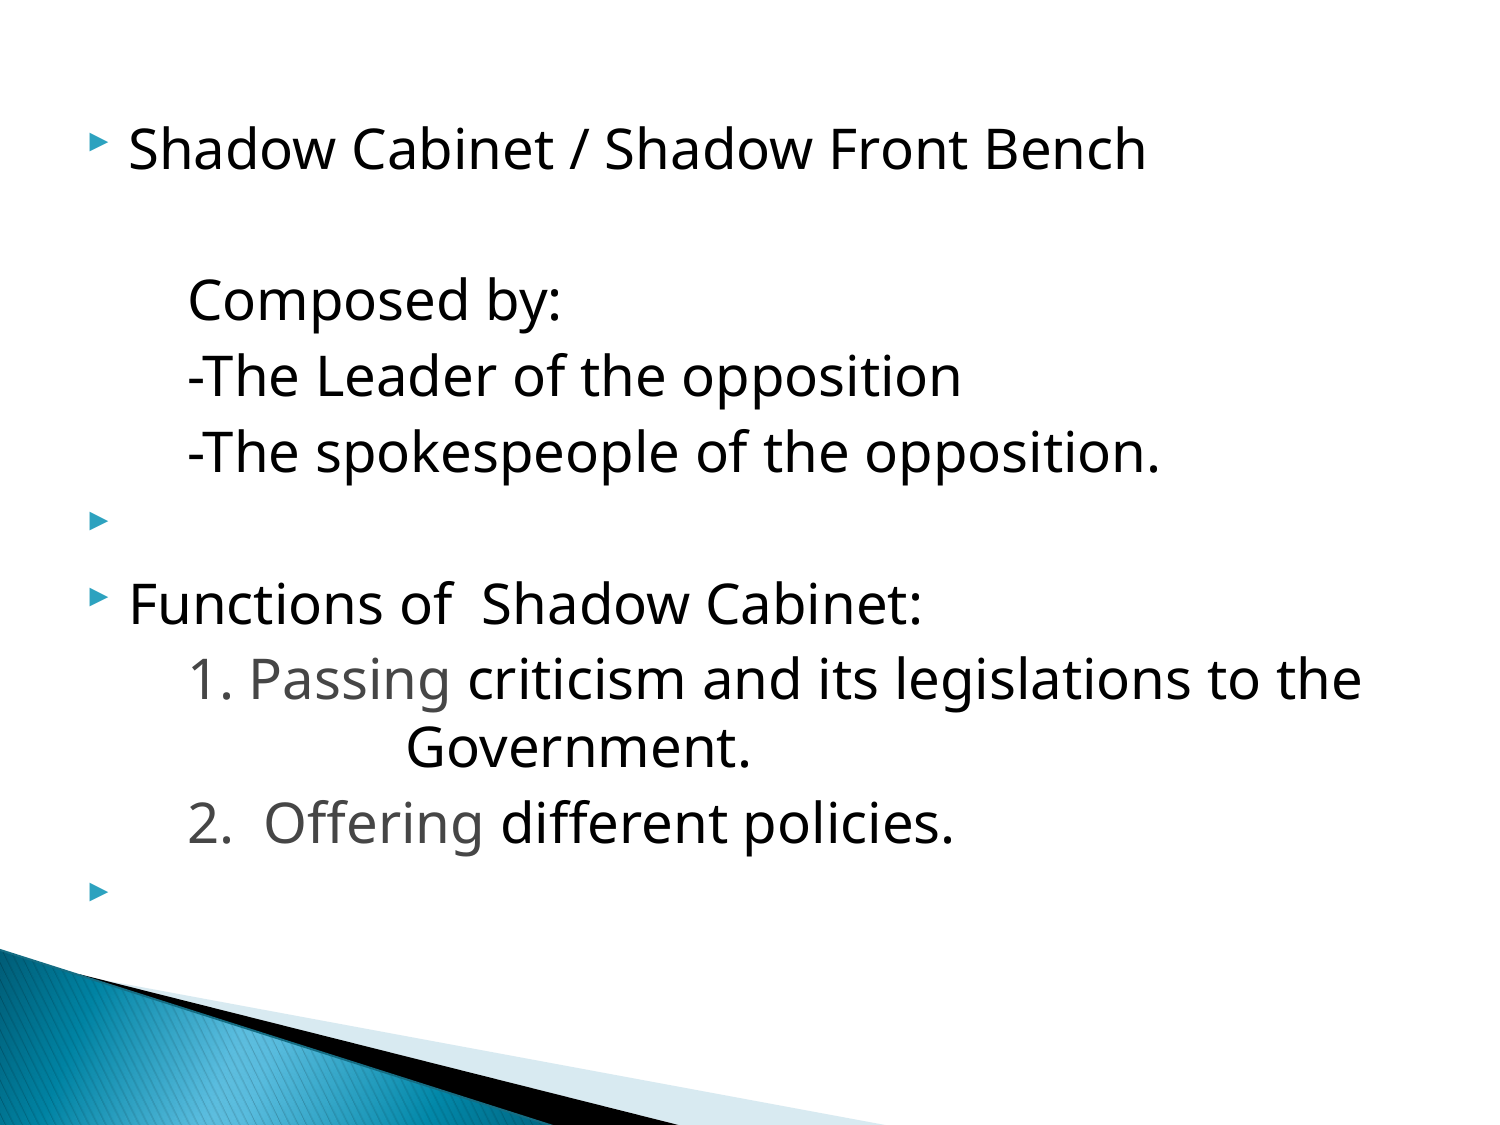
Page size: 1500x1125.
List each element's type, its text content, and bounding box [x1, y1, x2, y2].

list Shadow Cabinet / Shadow Front Bench Composed by: -The Leader of the opposition -The spokespeople of the opposition. Functions of Shadow Cabinet: 1. Passing criticism and its legislations to the Government. 2. Offering different policies. [35, 105, 1418, 915]
